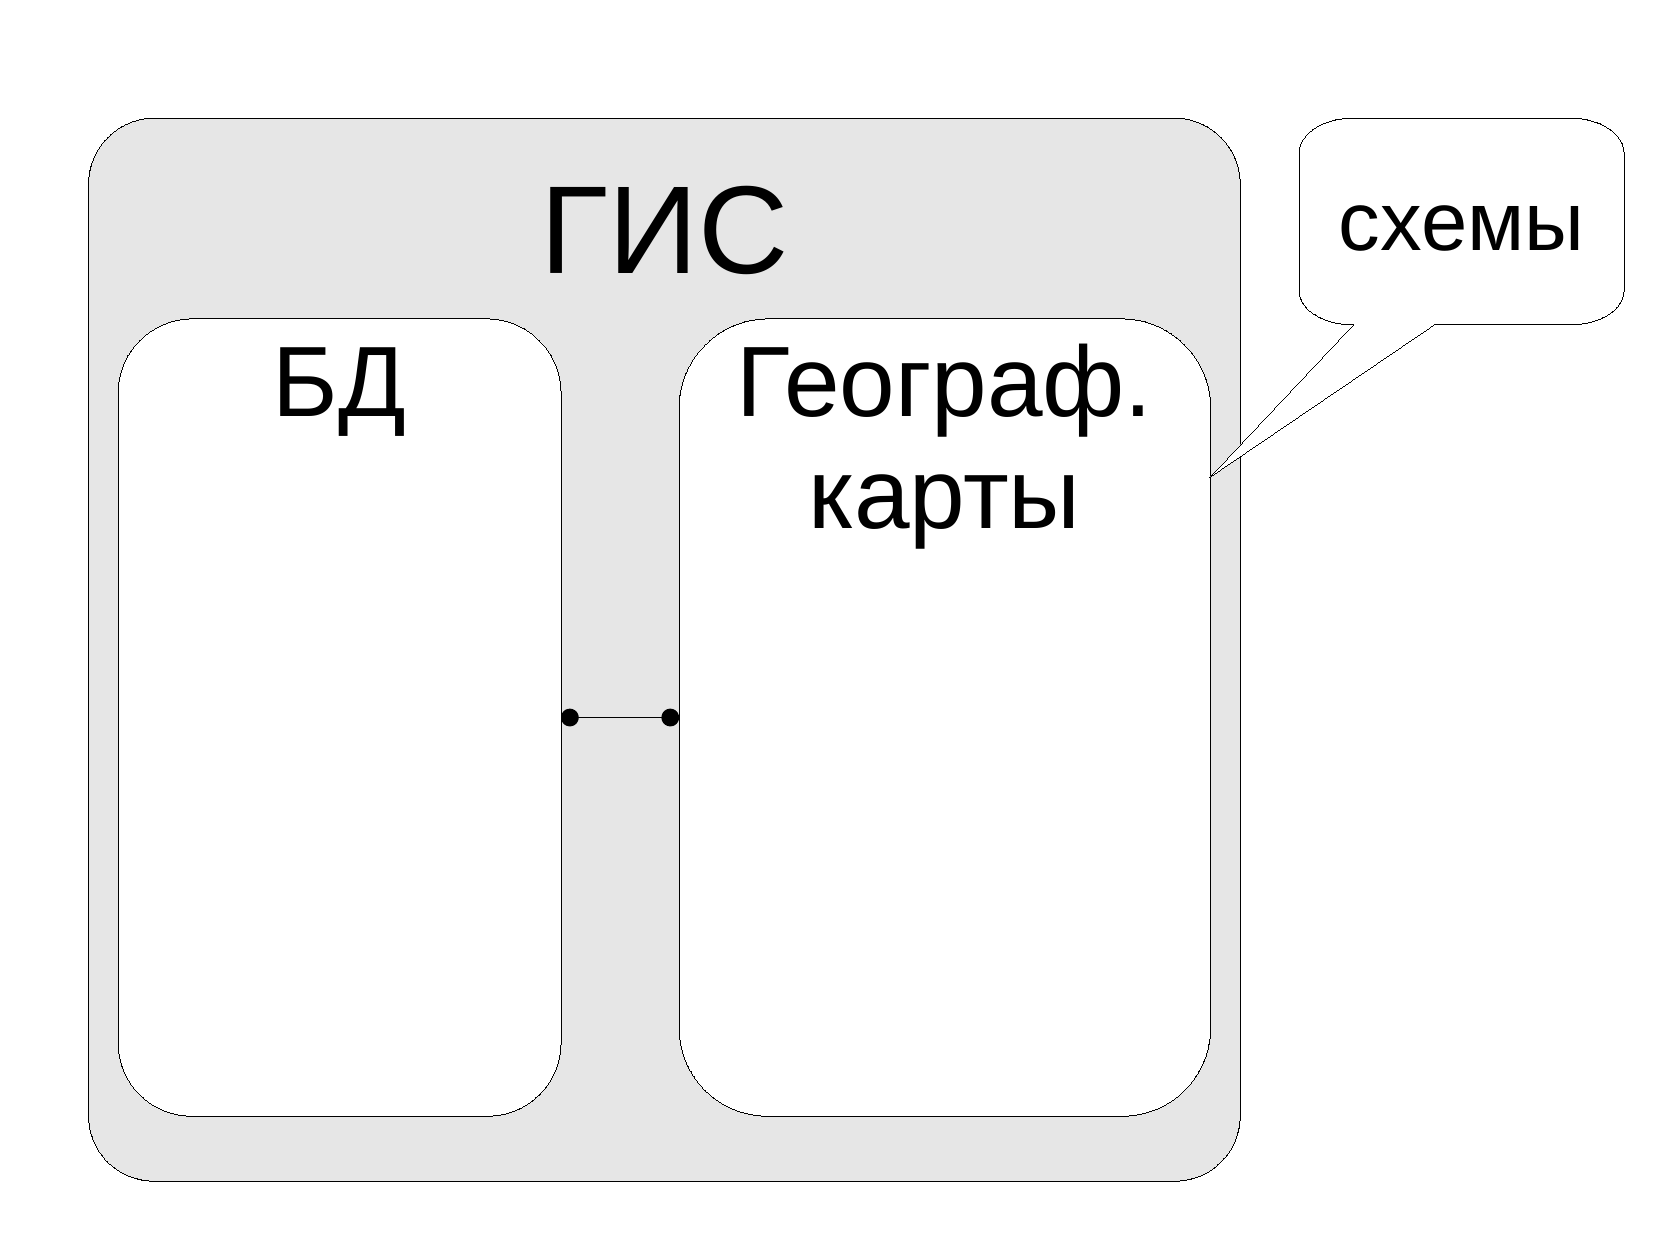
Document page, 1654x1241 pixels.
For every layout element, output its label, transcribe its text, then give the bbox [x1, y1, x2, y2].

text_box схемы [1209, 118, 1625, 478]
text_box ГИС [88, 118, 1241, 1182]
text_box Географ. карты [679, 318, 1211, 1117]
text_box БД [118, 318, 562, 1117]
